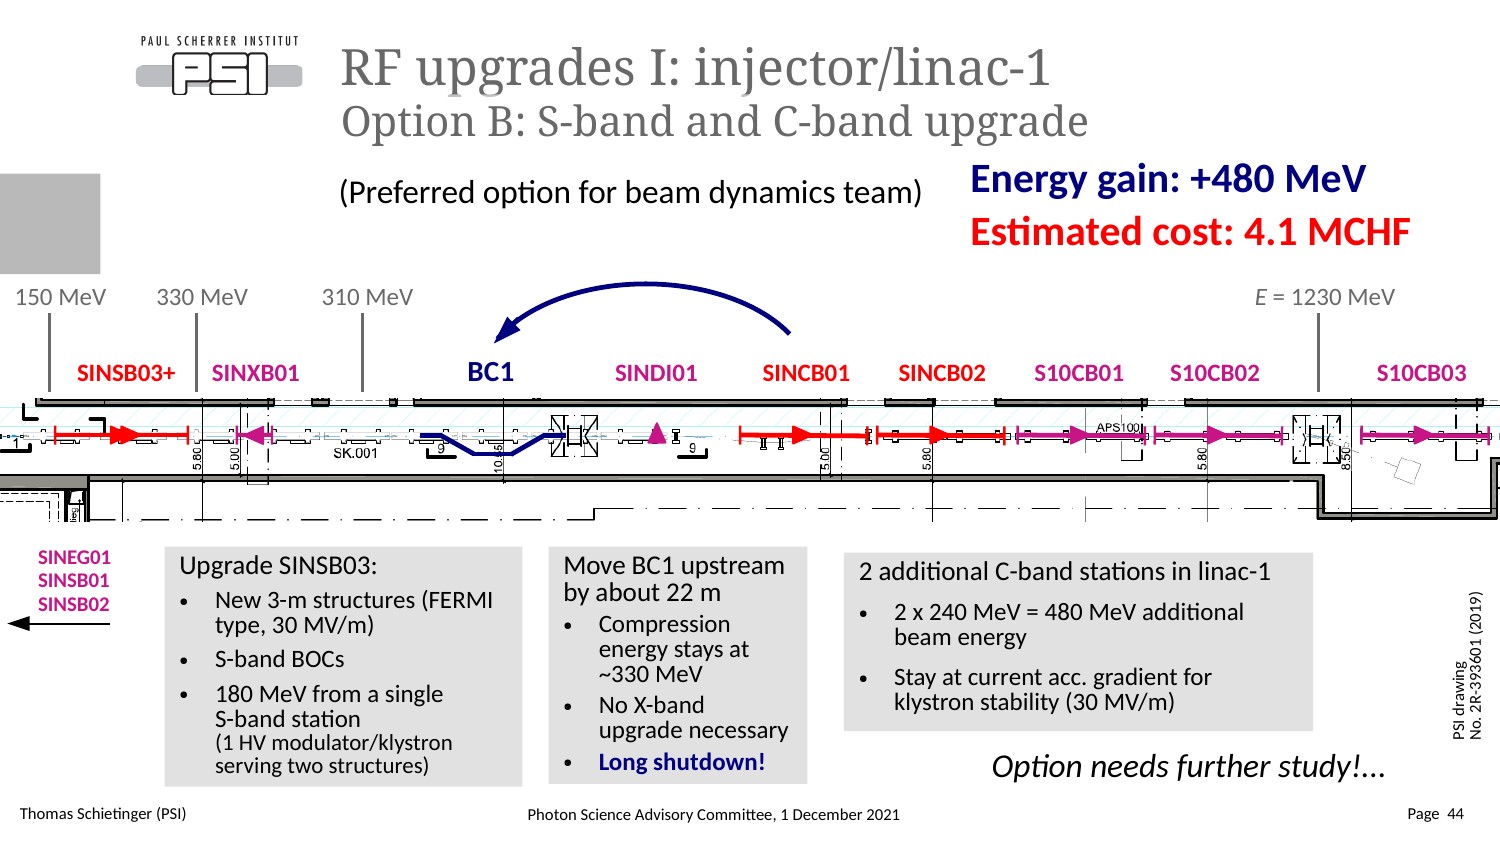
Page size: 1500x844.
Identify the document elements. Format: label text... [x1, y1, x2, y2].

text_box Option needs further study!... [976, 745, 1436, 794]
picture [0, 398, 1500, 522]
text_box Upgrade SINSB03: New 3-m structures (FERMI type, 30 MV/m) S-band BOCs 180 MeV from a single S-band station (1 HV modulator/klystron serving two structures) [164, 546, 523, 787]
text_box S10CB02 [1155, 355, 1276, 396]
text_box SINSB02 [23, 588, 138, 625]
text_box 150 MeV [0, 278, 128, 319]
text_box E = 1230 MeV [1240, 278, 1416, 319]
text_box S10CB01 [1019, 355, 1141, 396]
text_box SINXB01 [198, 355, 322, 396]
text_box SINCB01 [747, 355, 869, 396]
title Option B: S-band and C-band upgrade [340, 94, 1307, 151]
text_box Estimated cost: 4.1 MCHF [955, 206, 1456, 264]
text_box 330 MeV [141, 278, 291, 319]
text_box SINSB01 [23, 577, 138, 588]
text_box (Preferred option for beam dynamics team) [323, 171, 943, 220]
text_box SINDI01 [600, 355, 720, 396]
text_box BC1 [452, 351, 530, 398]
text_box PSI drawing No. 2R-393601 (2019) [1444, 540, 1500, 756]
text_box SINCB02 [883, 355, 1004, 396]
text_box 2 additional C-band stations in linac-1 2 x 240 MeV = 480 MeV additional beam energy Stay at current acc. gradient for klystron stability (30 MV/m) [843, 552, 1314, 732]
text_box 310 MeV [306, 278, 456, 319]
text_box SINSB03+ [62, 355, 198, 396]
text_box SINEG01 [23, 541, 138, 577]
title RF upgrades I: injector/linac-1 [340, 35, 1231, 94]
text_box S10CB03 [1362, 355, 1489, 396]
text_box Energy gain: +480 MeV [955, 153, 1406, 206]
text_box Move BC1 upstream by about 22 m Compression energy stays at ~330 MeV No X-band upgrade necessary Long shutdown! [548, 546, 808, 784]
